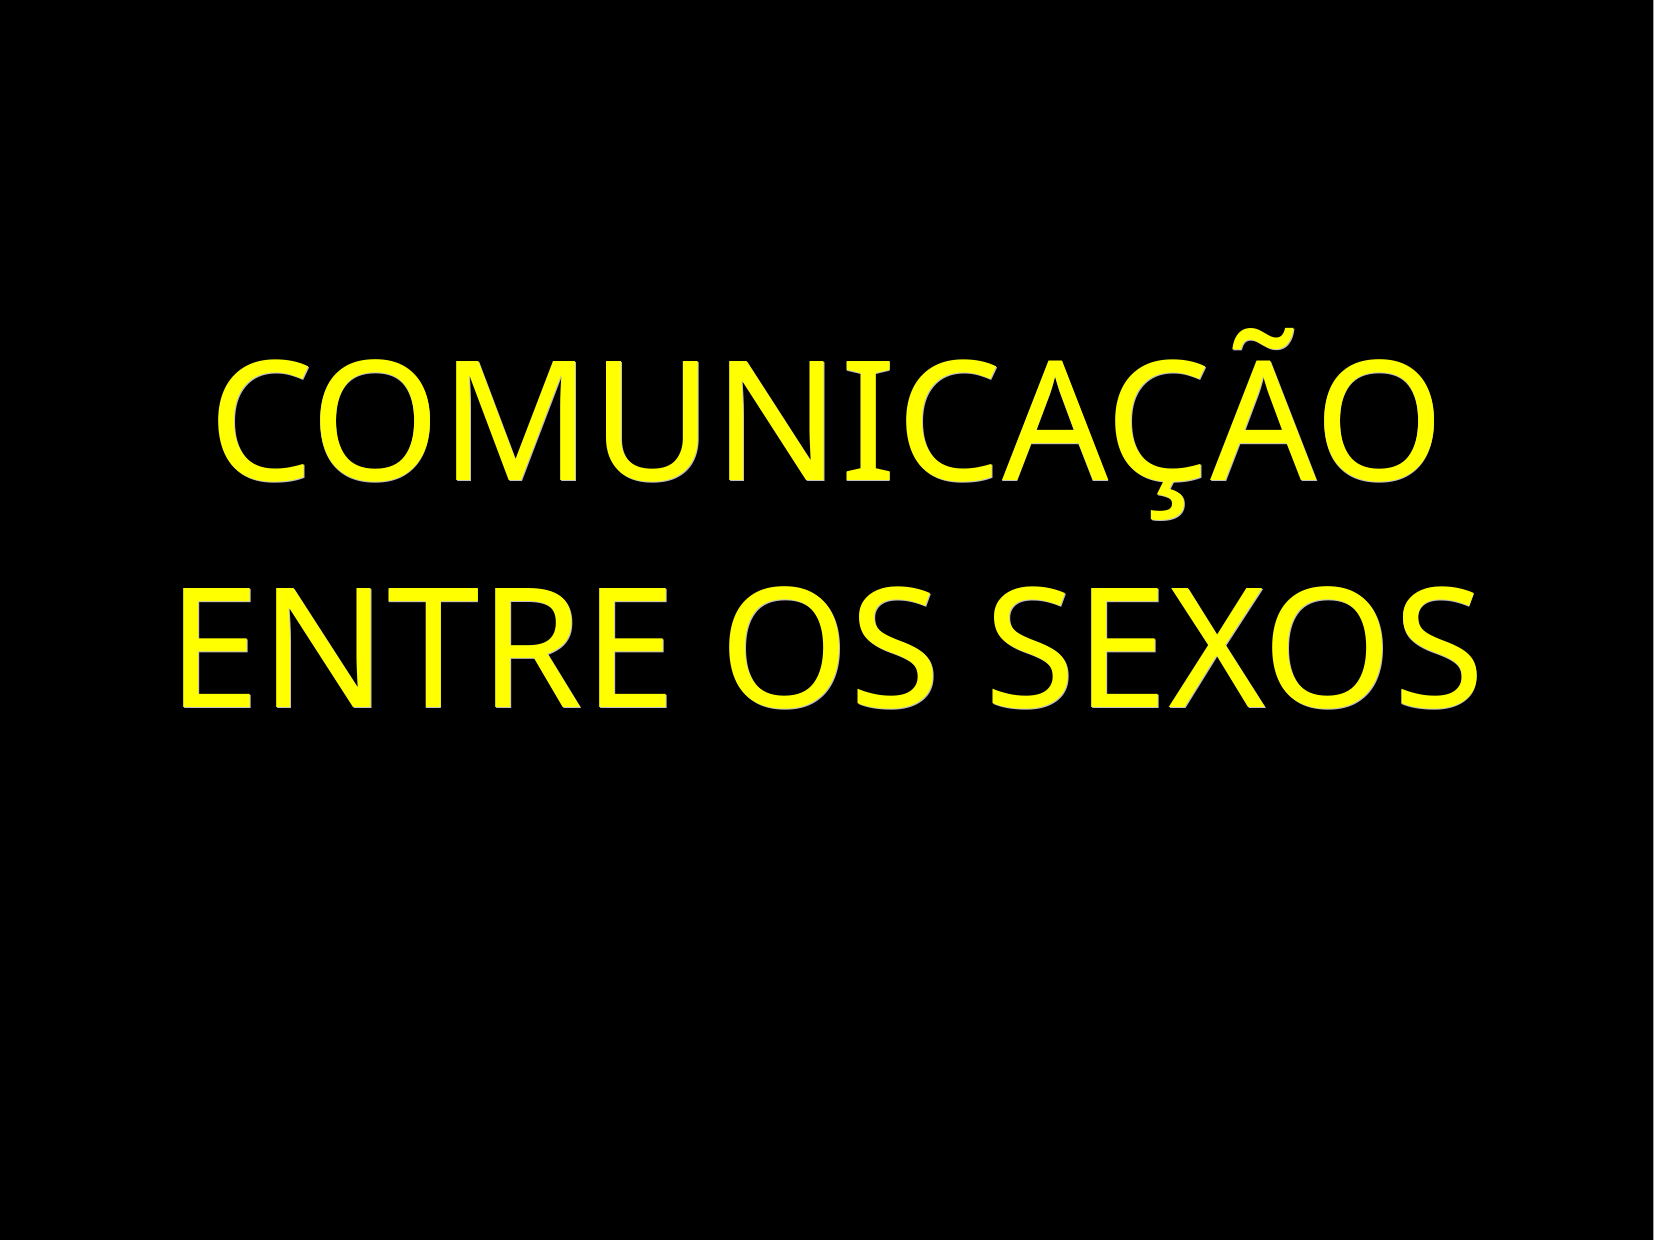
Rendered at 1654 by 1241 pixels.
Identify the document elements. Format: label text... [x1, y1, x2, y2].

subtitle COMUNICAÇÃO ENTRE OS SEXOS [82, 49, 1571, 1010]
